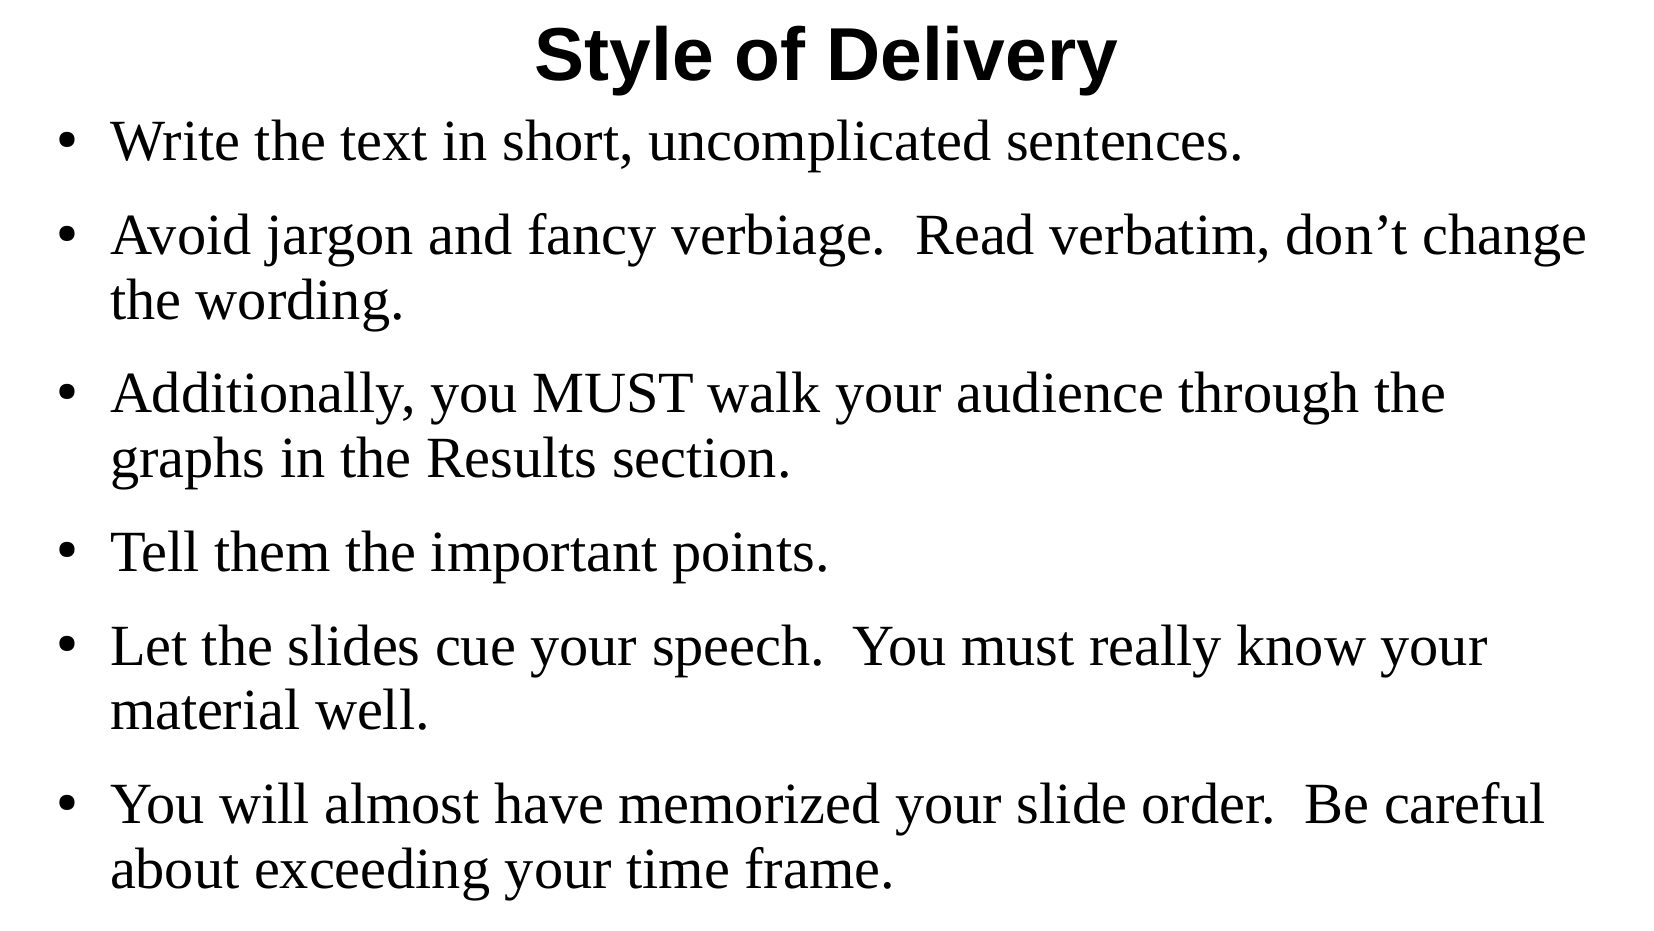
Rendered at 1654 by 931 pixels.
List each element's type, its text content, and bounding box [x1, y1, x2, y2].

list Write the text in short, uncomplicated sentences. Avoid jargon and fancy verbiage. Read verbatim, don’t change the wording. Additionally, you MUST walk your audience through the graphs in the Results section. Tell them the important points. Let the slides cue your speech. You must really know your material well. You will almost have memorized your slide order. Be careful about exceeding your time frame. [39, 108, 1606, 931]
title Style of Delivery [0, 3, 1654, 105]
